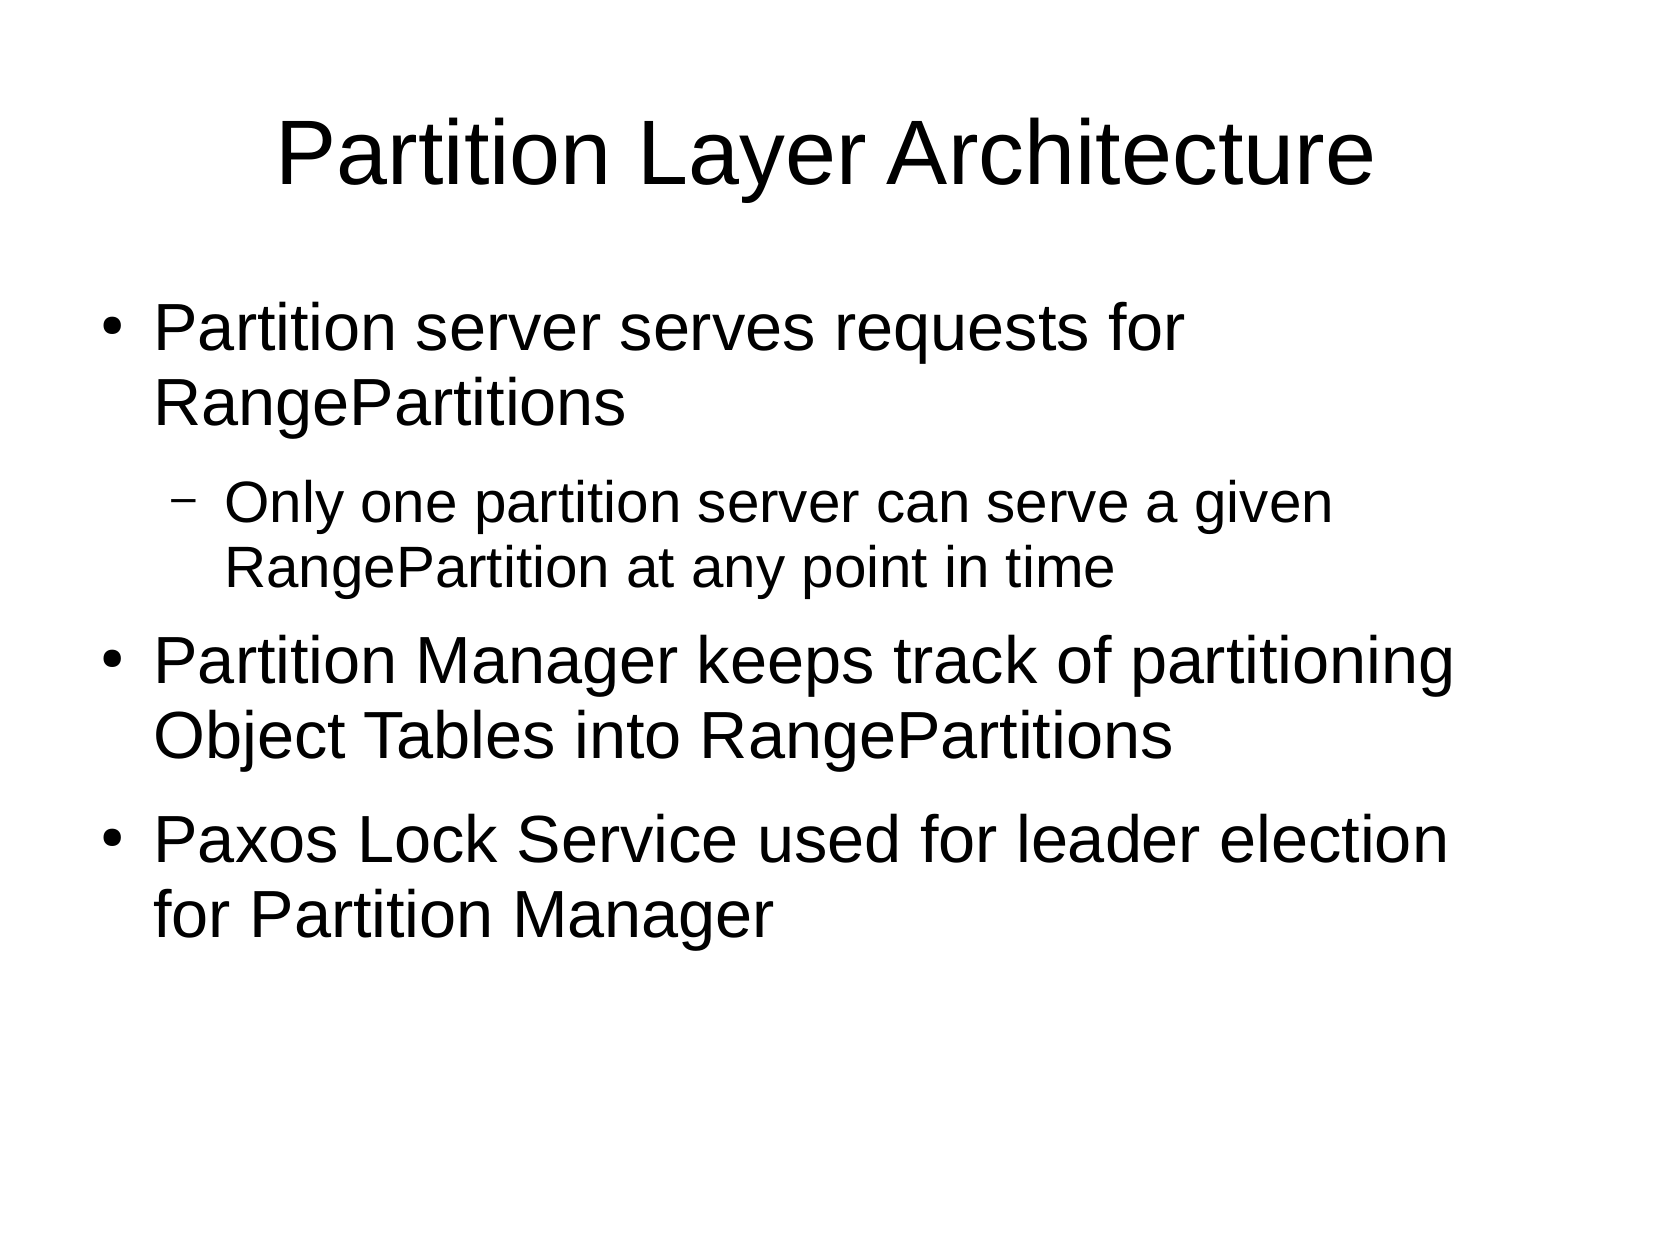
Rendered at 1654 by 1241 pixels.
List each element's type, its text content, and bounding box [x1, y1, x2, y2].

title Partition Layer Architecture [82, 49, 1571, 257]
list Partition server serves requests for RangePartitions Only one partition server can serve a given RangePartition at any point in time Partition Manager keeps track of partitioning Object Tables into RangePartitions Paxos Lock Service used for leader election for Partition Manager [82, 290, 1538, 1010]
